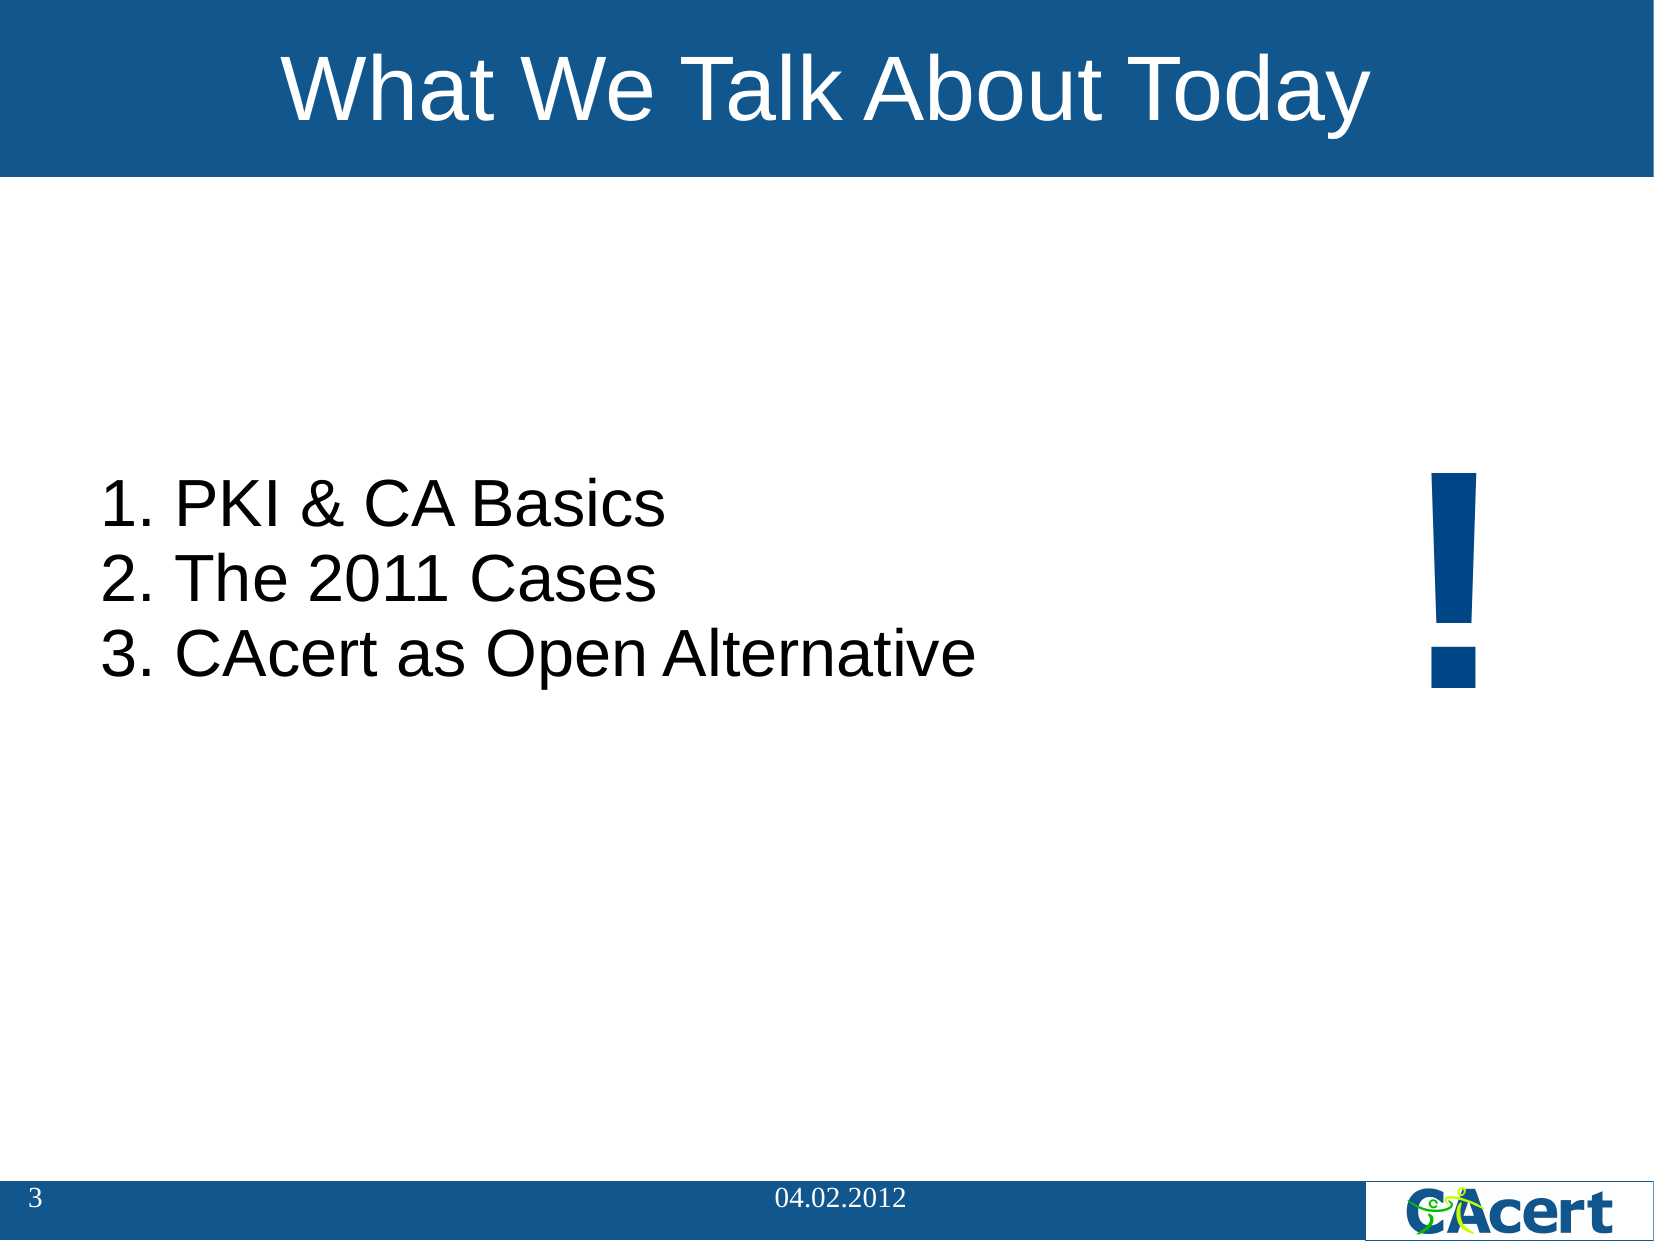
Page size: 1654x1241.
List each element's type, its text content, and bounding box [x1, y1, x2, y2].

subtitle PKI & CA Basics The 2011 Cases CAcert as Open Alternative [82, 206, 1571, 1026]
text_box ! [1387, 397, 1522, 762]
title What We Talk About Today [82, 0, 1571, 178]
picture [1406, 1186, 1613, 1235]
